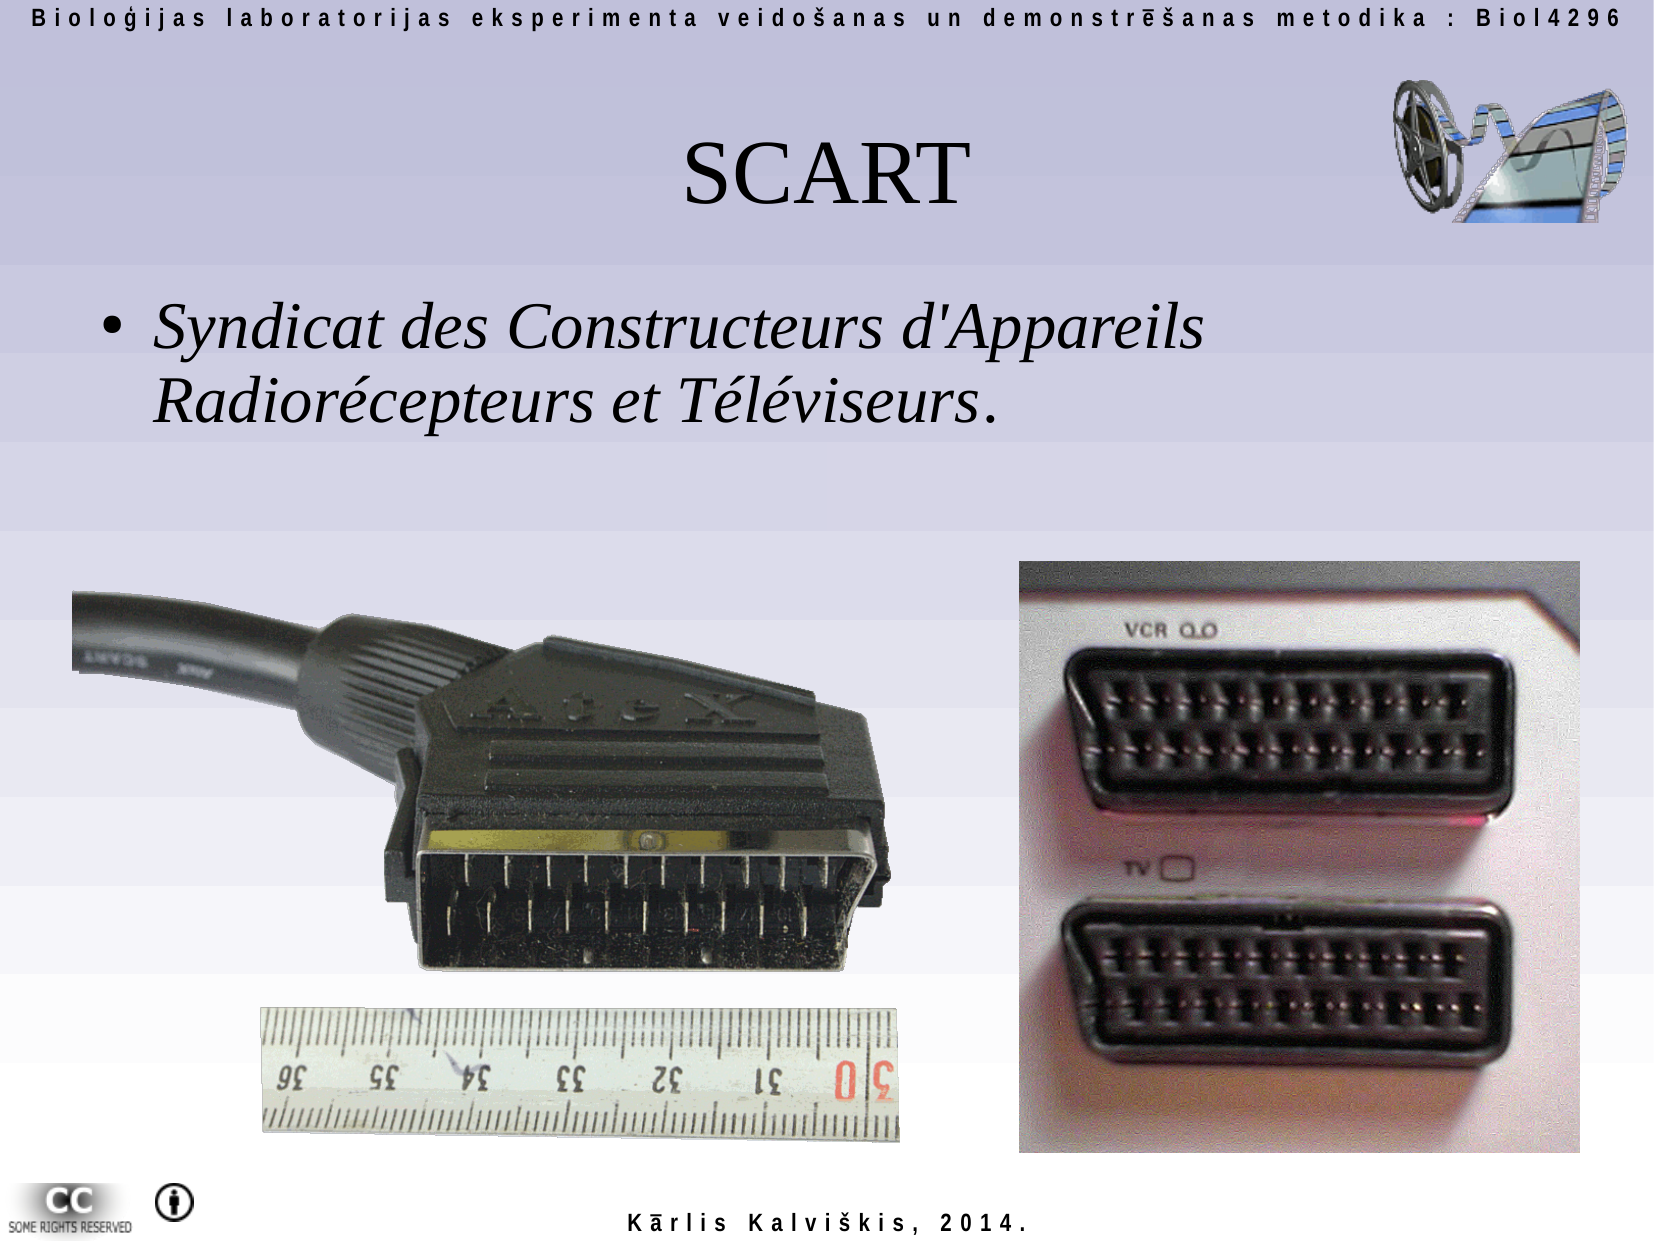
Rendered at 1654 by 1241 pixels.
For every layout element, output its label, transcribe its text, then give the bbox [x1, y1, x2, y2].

picture [0, 0, 1654, 1241]
list Syndicat des Constructeurs d'Appareils Radiorécepteurs et Téléviseurs. [82, 289, 1571, 1113]
title SCART [29, 49, 1625, 296]
